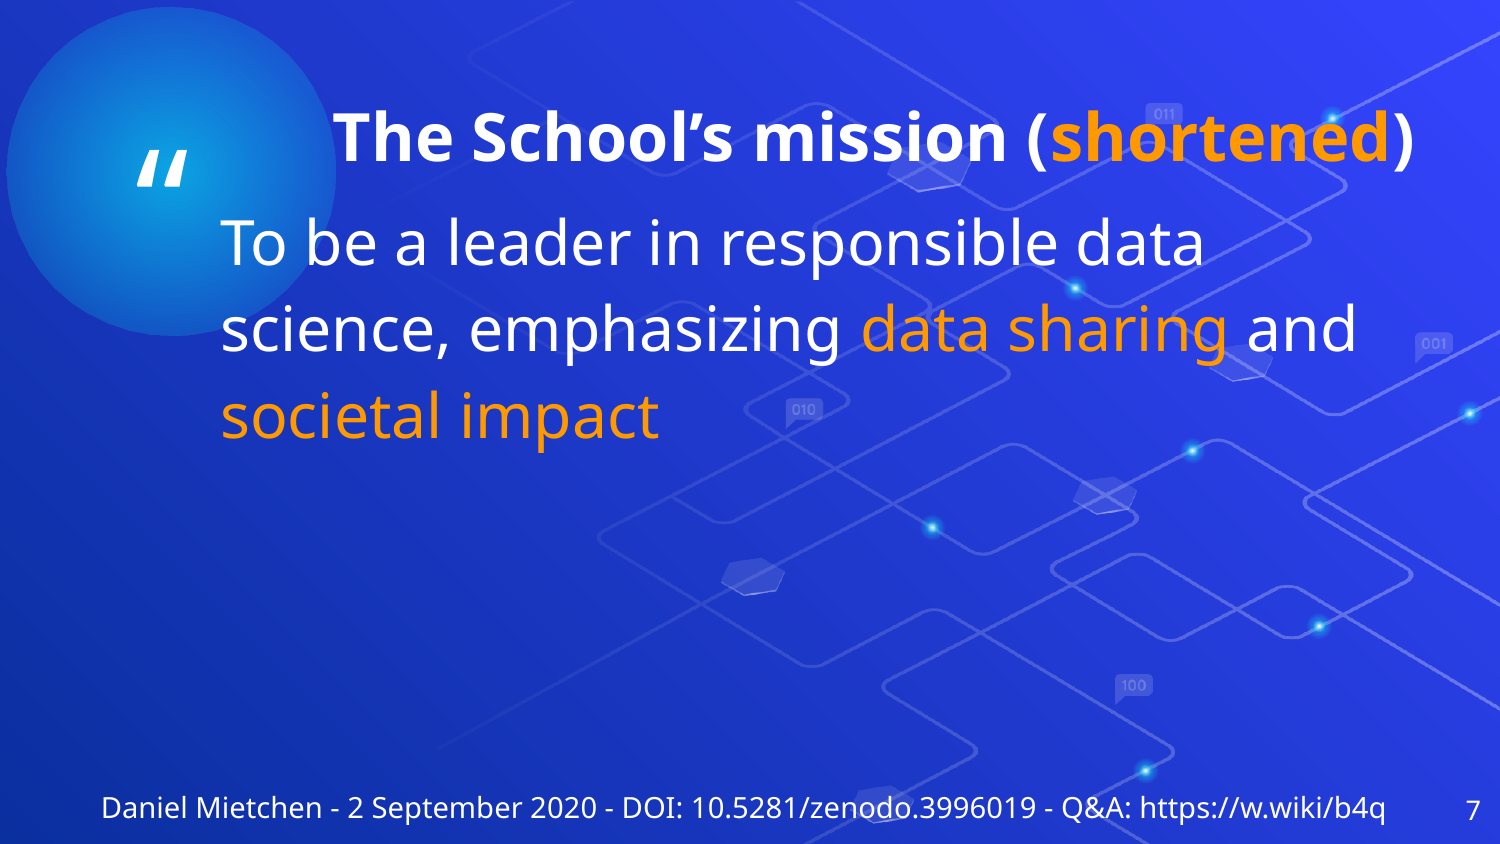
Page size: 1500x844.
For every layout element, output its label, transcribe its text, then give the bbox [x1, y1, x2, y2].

text_box Daniel Mietchen - 2 September 2020 - DOI: 10.5281/zenodo.3996019 - Q&A: https://w.wiki/b4q [18, 774, 1471, 832]
picture [0, 0, 1500, 844]
slide_number 1 [1391, 779, 1482, 844]
list To be a leader in responsible data science, emphasizing data sharing and societal impact [220, 192, 1371, 761]
title The School’s mission (shortened) [332, 33, 1454, 175]
